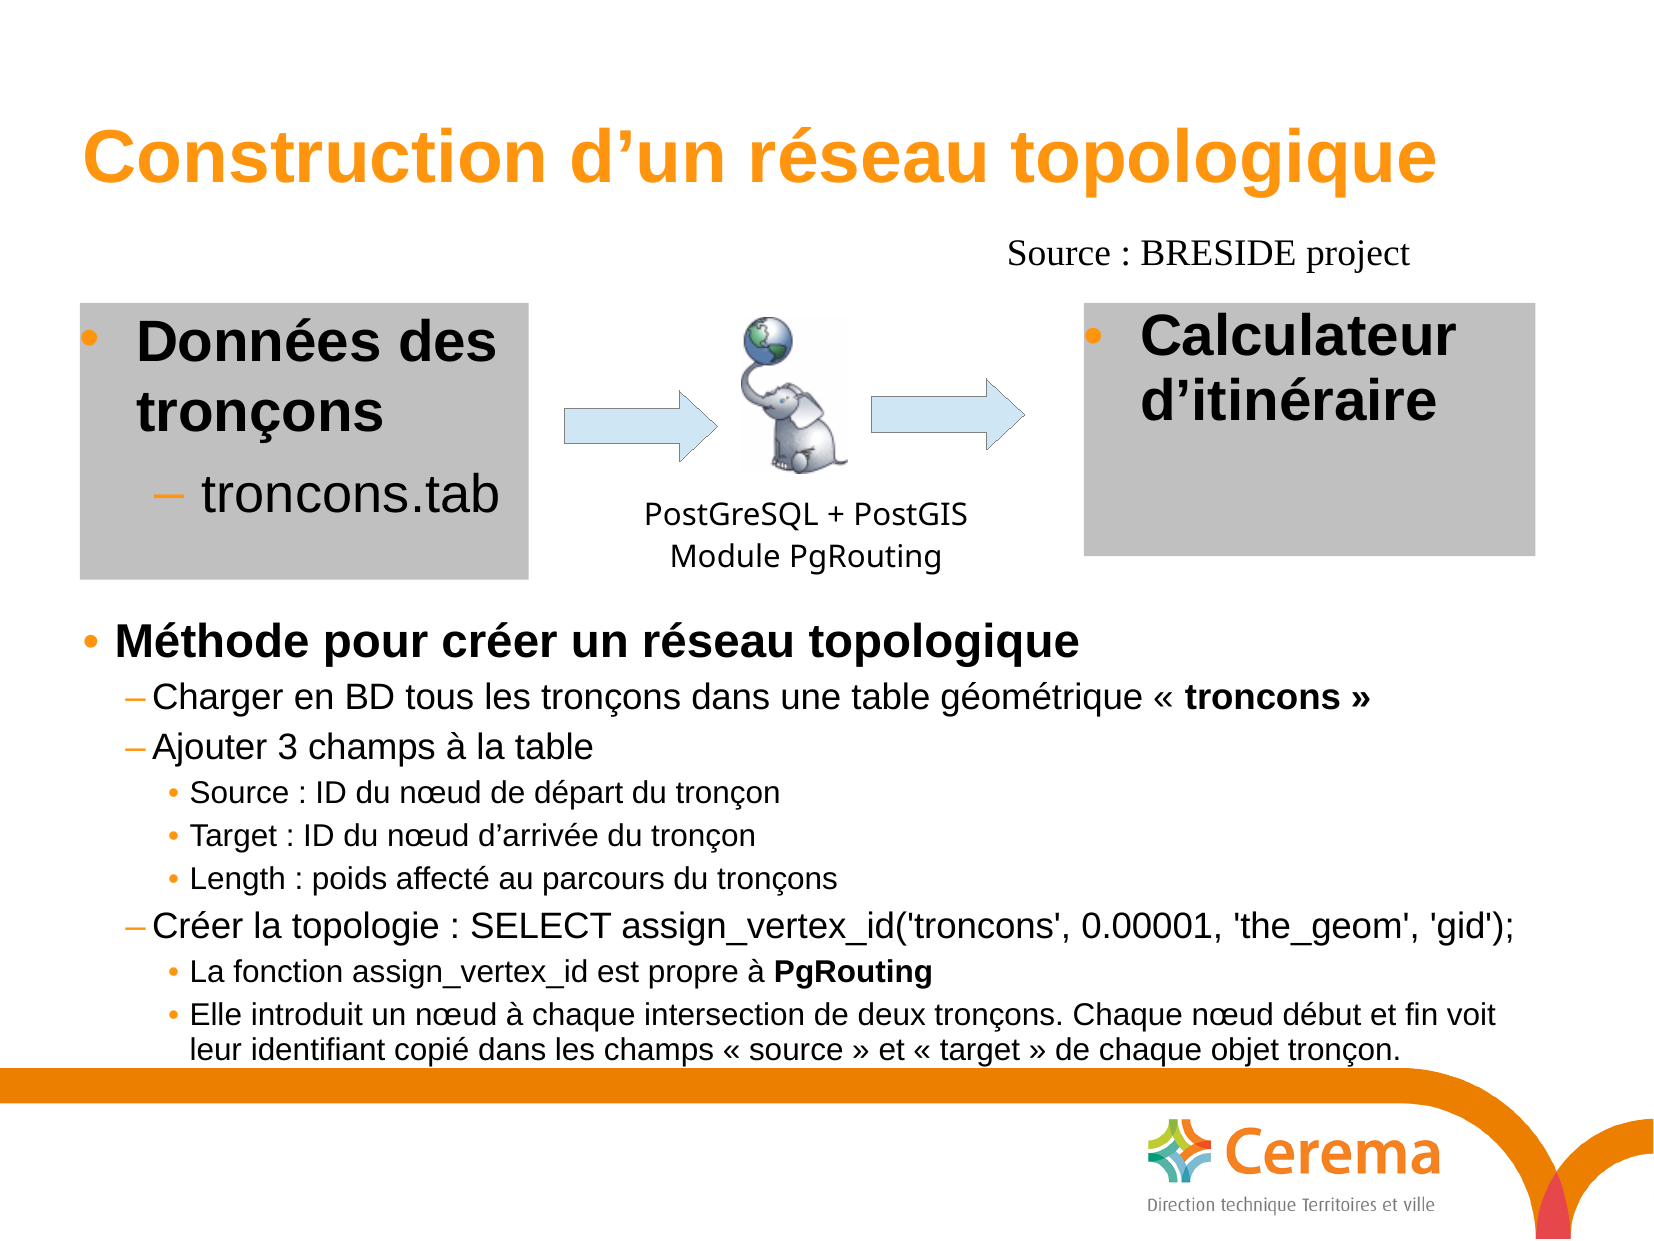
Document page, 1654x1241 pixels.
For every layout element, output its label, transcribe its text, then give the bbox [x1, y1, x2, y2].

text_box PostGreSQL + PostGIS Module PgRouting [564, 484, 1049, 615]
list Calculateur d’itinéraire [1083, 302, 1536, 557]
text_box Source : BRESIDE project [992, 224, 1524, 282]
list Méthode pour créer un réseau topologique Charger en BD tous les tronçons dans une table géométrique « troncons » Ajouter 3 champs à la table Source : ID du nœud de départ du tronçon Target : ID du nœud d’arrivée du tronçon Length : poids affecté au parcours du tronçons Créer la topologie : SELECT assign_vertex_id('troncons', 0.00001, 'the_geom', 'gid'); La fonction assign_vertex_id est propre à PgRouting Elle introduit un nœud à chaque intersection de deux tronçons. Chaque nœud début et fin voit leur identifiant copié dans les champs « source » et « target » de chaque objet tronçon. [82, 614, 1538, 1104]
title Construction d’un réseau topologique [82, 49, 1571, 257]
text_box [564, 390, 718, 462]
picture [741, 317, 848, 474]
picture [0, 1068, 1654, 1239]
text_box [871, 378, 1025, 450]
list Données des tronçons troncons.tab [79, 302, 529, 580]
